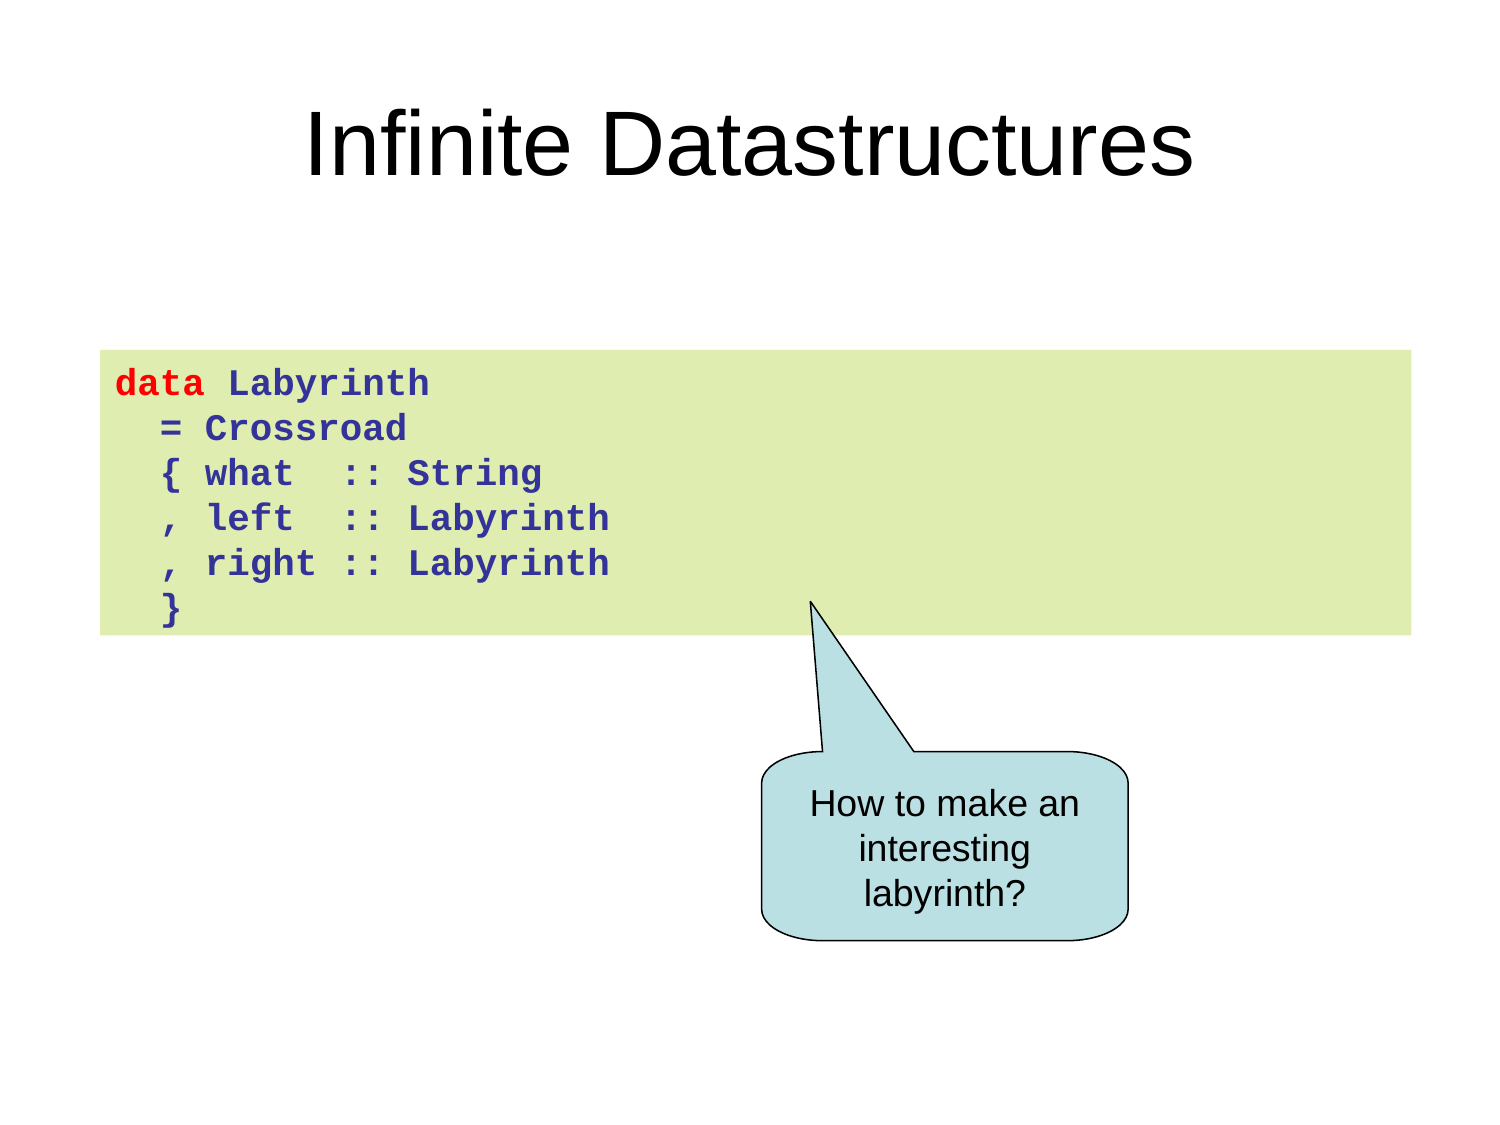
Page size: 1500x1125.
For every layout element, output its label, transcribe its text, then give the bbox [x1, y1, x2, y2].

title Infinite Datastructures [75, 45, 1426, 233]
text_box How to make an interesting labyrinth? [761, 601, 1129, 941]
text_box data Labyrinth = Crossroad { what :: String , left :: Labyrinth , right :: Labyrinth } [100, 349, 1412, 636]
